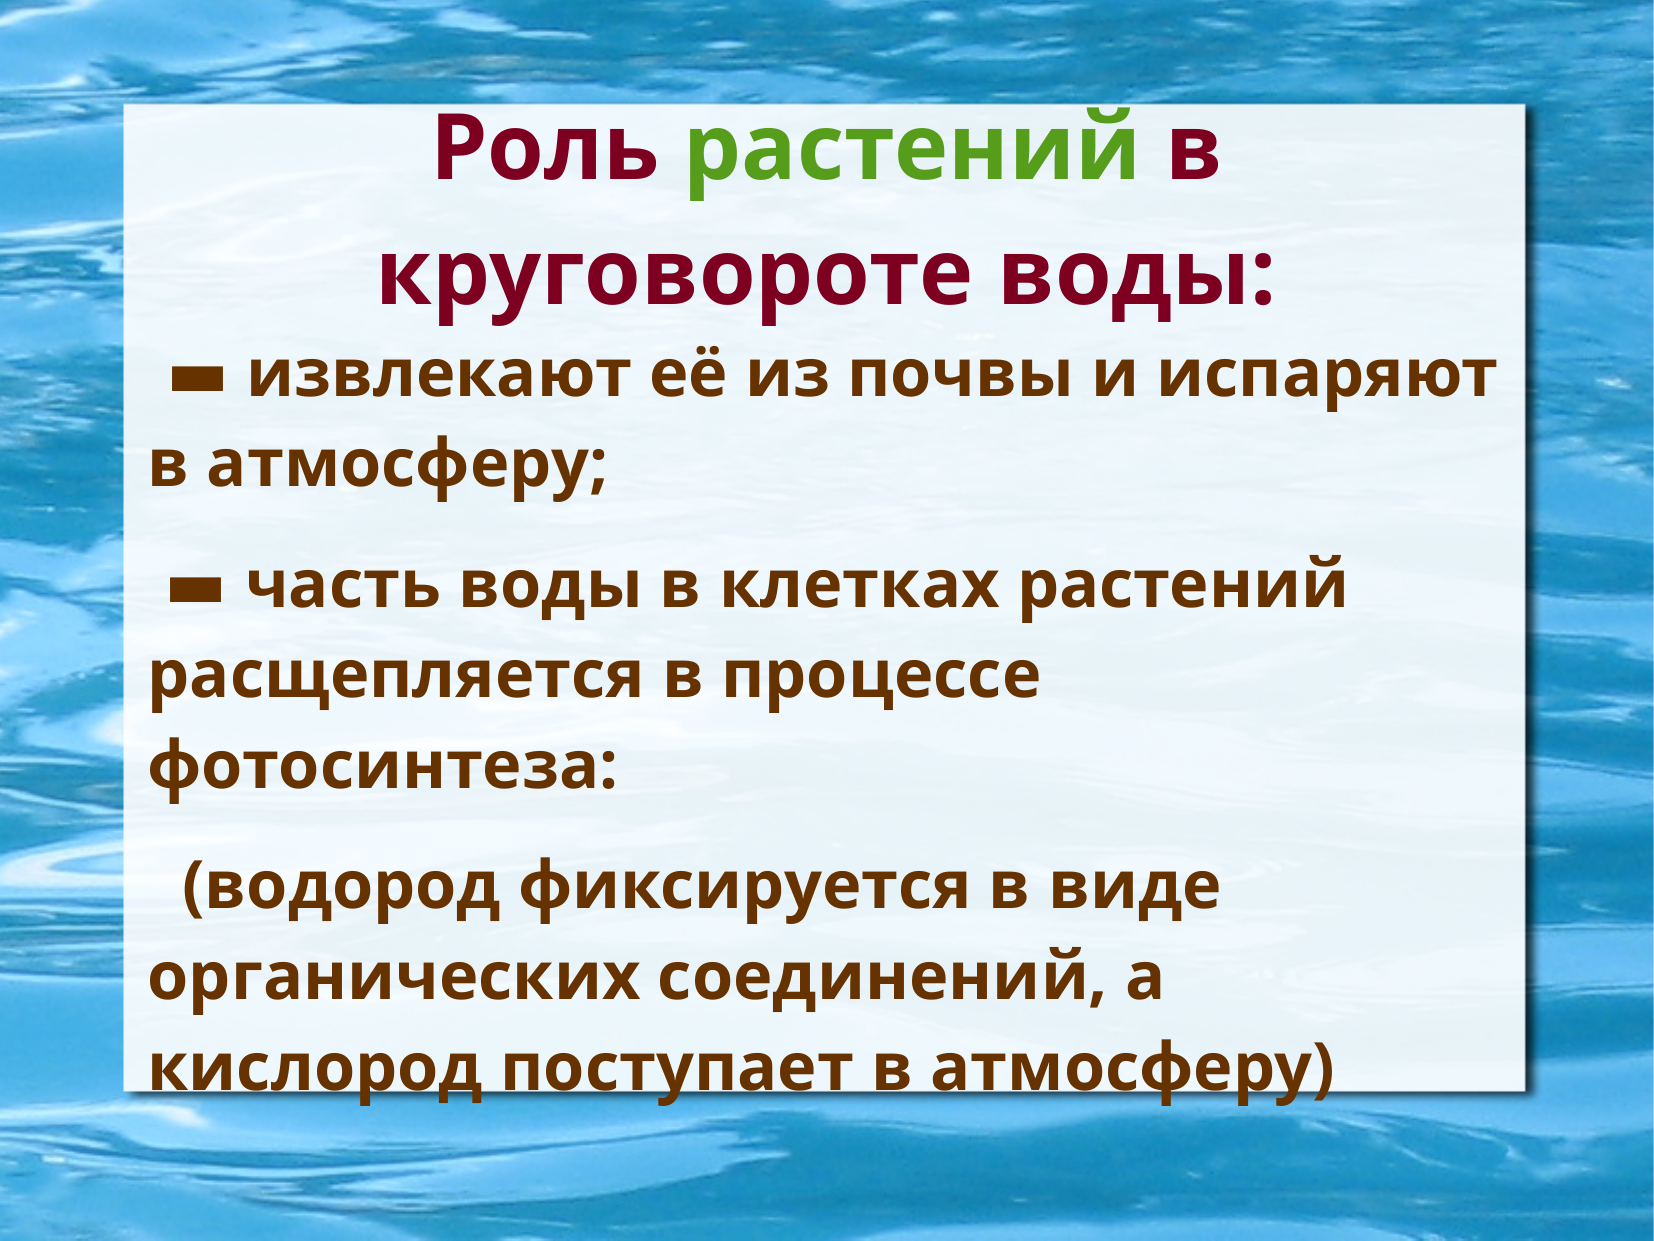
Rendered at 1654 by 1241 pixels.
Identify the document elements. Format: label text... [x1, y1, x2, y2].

list ▬ извлекают её из почвы и испаряют в атмосферу; ▬ часть воды в клетках растений расщепляется в процессе фотосинтеза: (водород фиксируется в виде органических соединений, а кислород поступает в атмосферу) [147, 324, 1506, 1140]
title Роль растений в круговороте воды: [147, 78, 1506, 324]
picture [0, 0, 1654, 1241]
